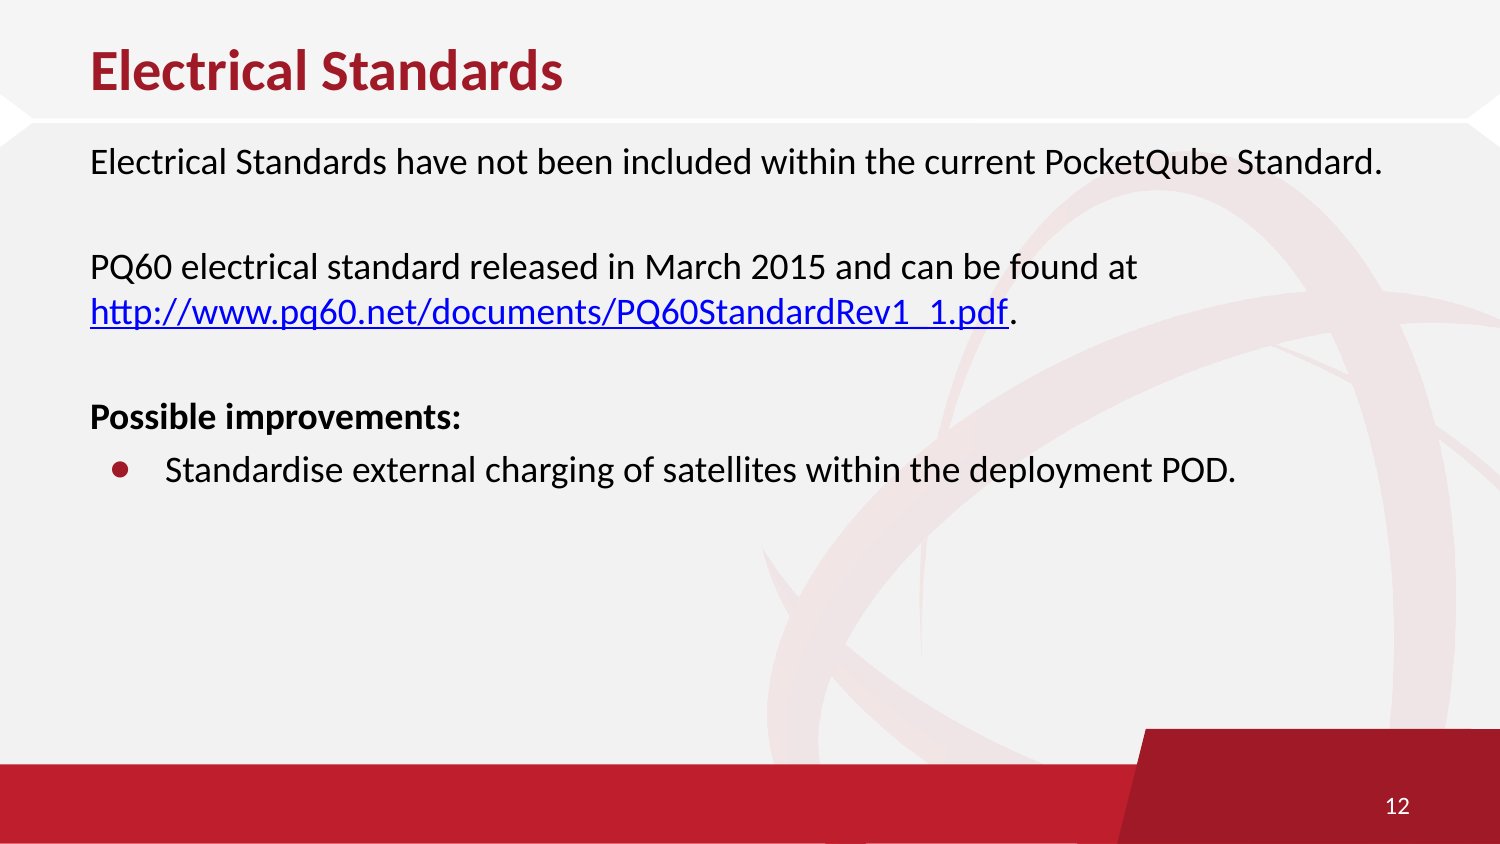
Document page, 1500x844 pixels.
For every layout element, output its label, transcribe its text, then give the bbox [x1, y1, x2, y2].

list Electrical Standards have not been included within the current PocketQube Standard. PQ60 electrical standard released in March 2015 and can be found at http://www.pq60.net/documents/PQ60StandardRev1_1.pdf. Possible improvements: Standardise external charging of satellites within the deployment POD. [75, 129, 1425, 729]
title Electrical Standards [75, 23, 1425, 112]
slide_number <number> [1074, 782, 1425, 827]
